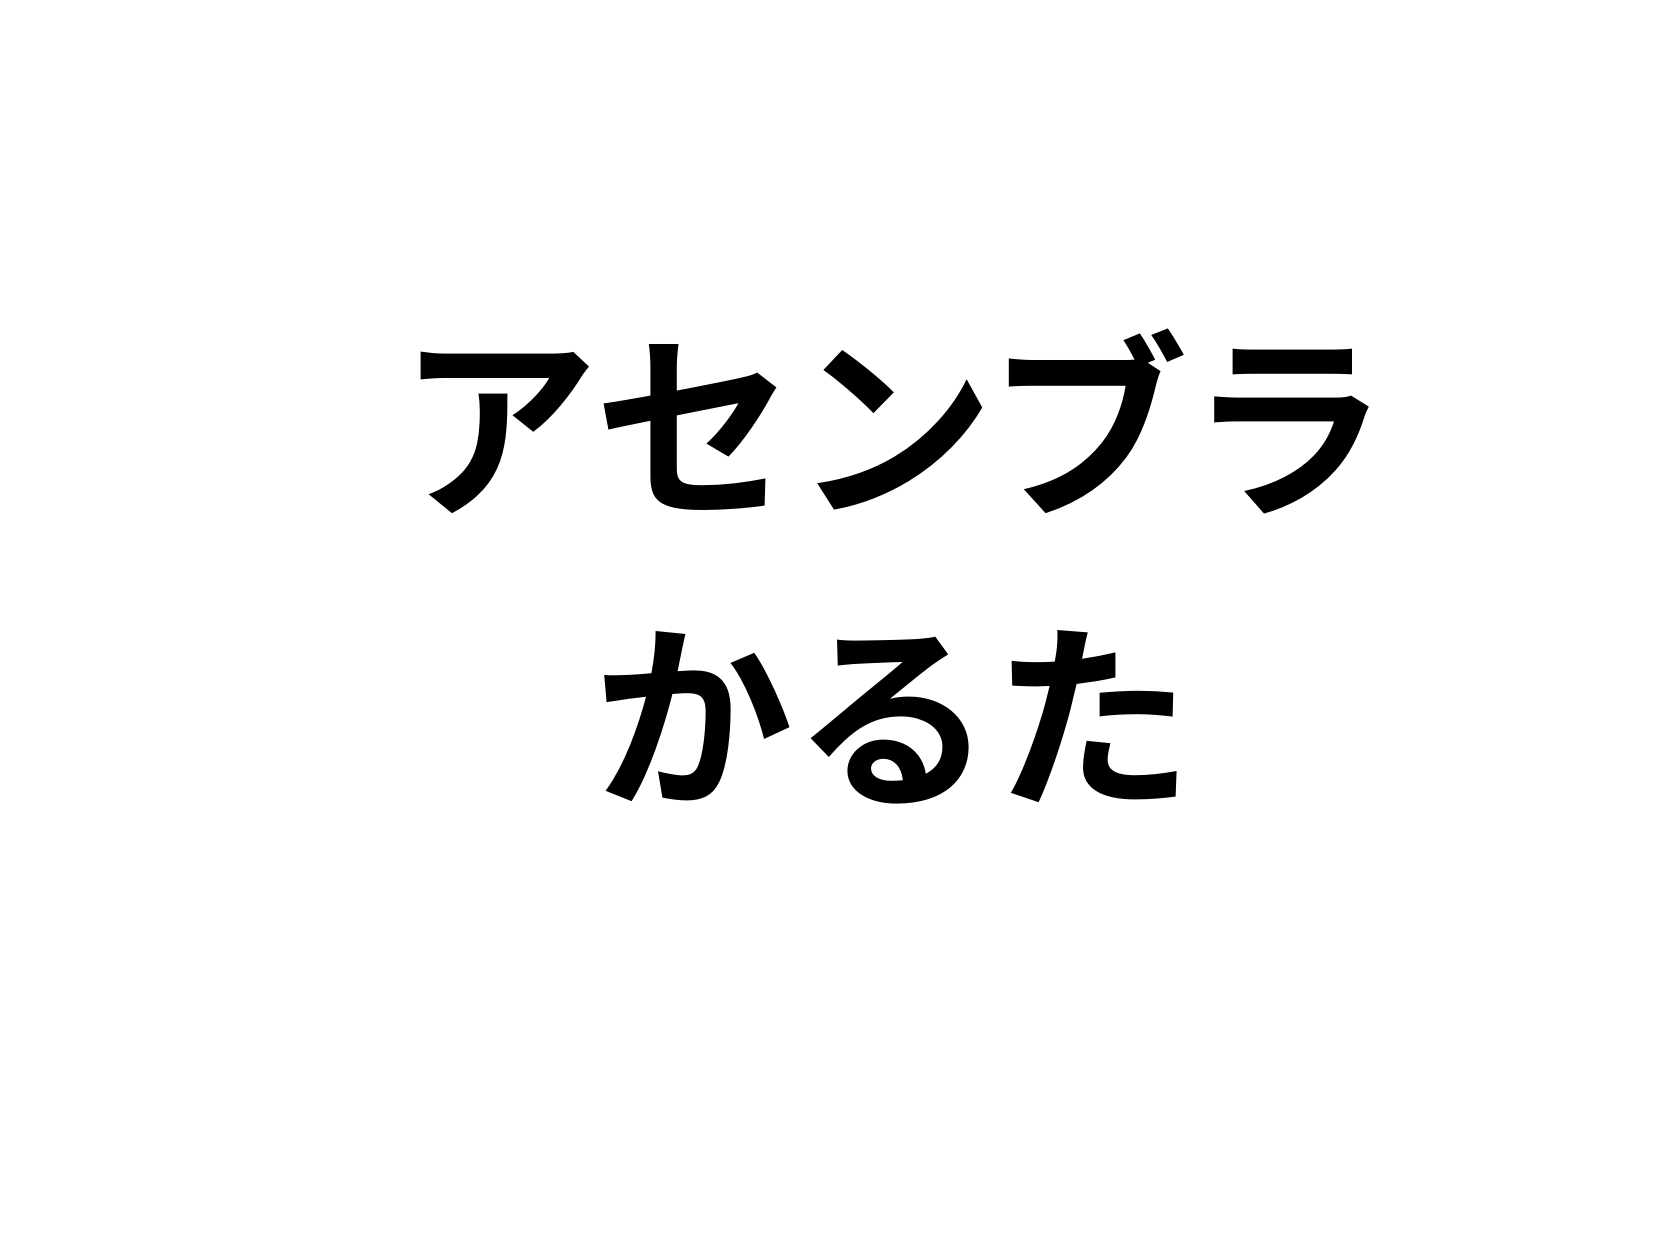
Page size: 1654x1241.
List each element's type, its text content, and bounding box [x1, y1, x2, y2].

text_box アセンブラ かるた [383, 263, 1282, 709]
